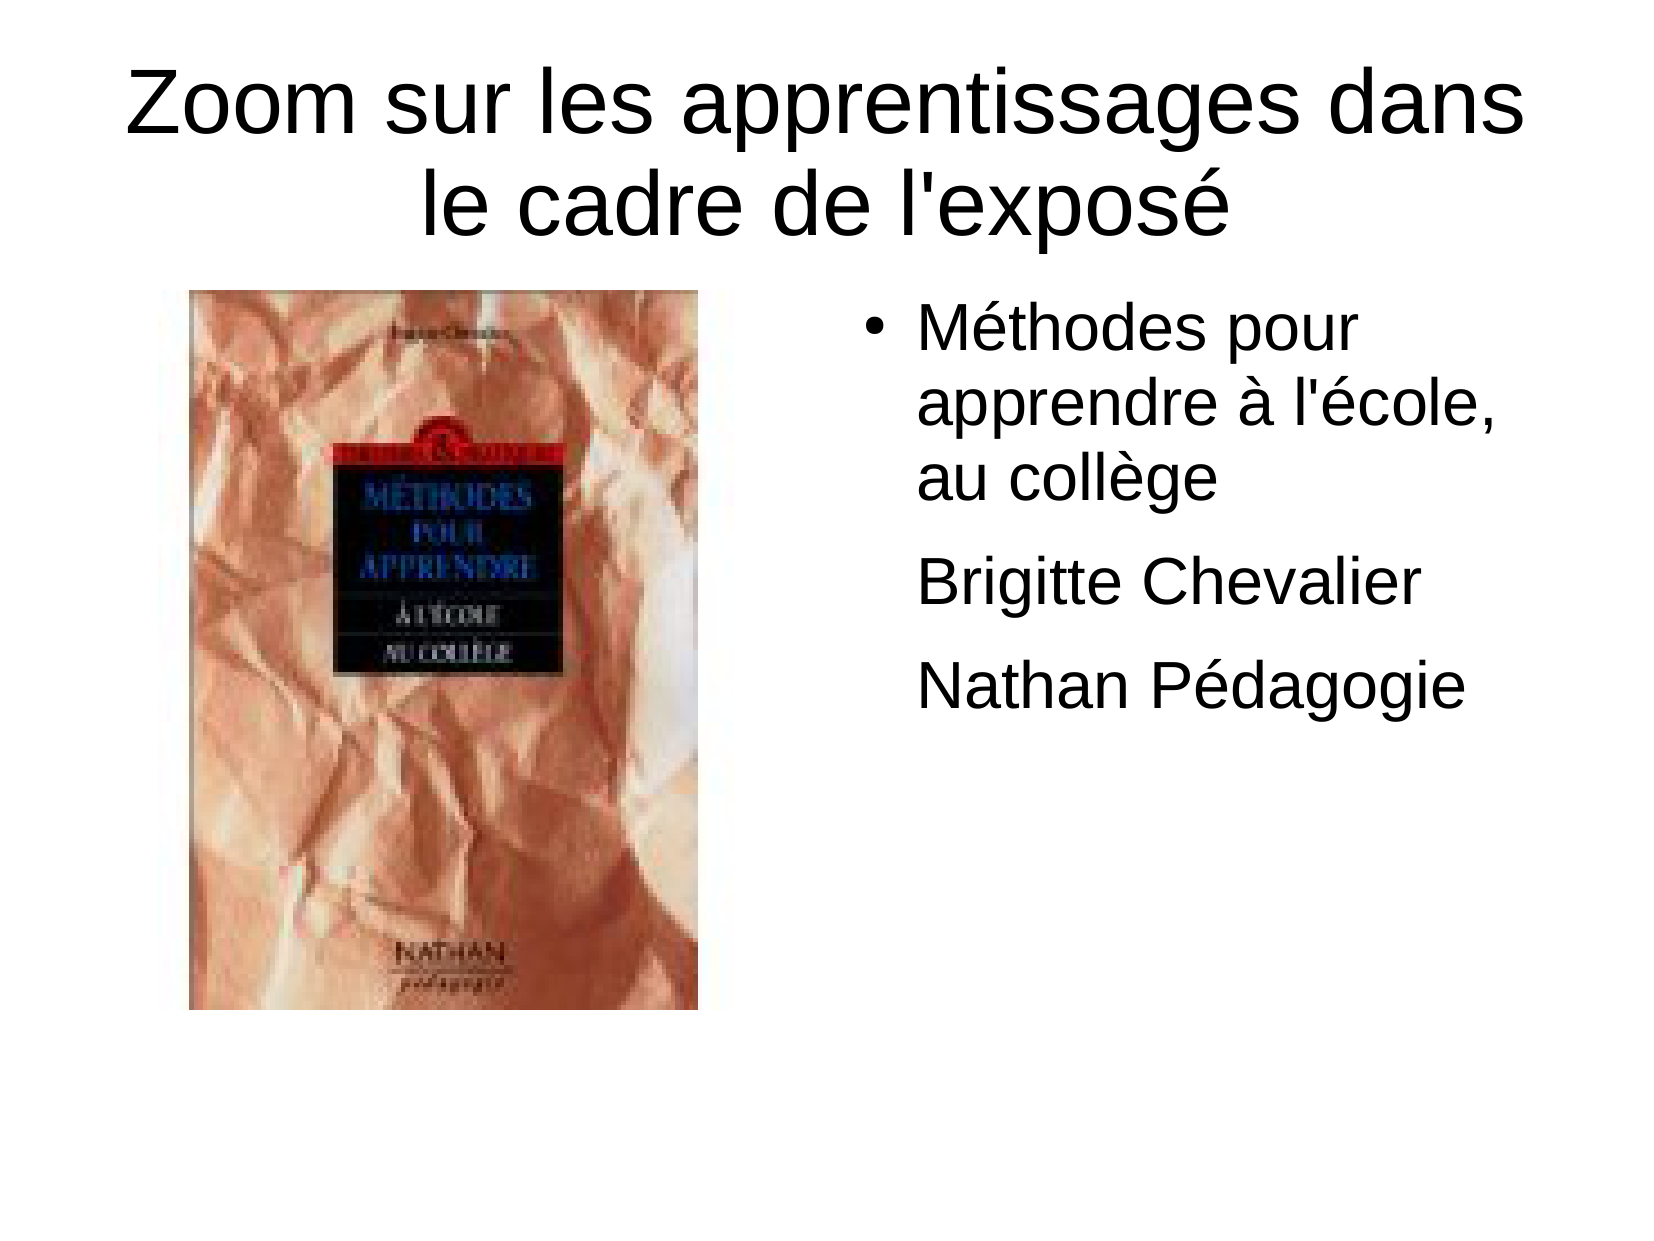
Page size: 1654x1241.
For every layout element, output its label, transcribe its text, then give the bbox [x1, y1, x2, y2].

list Méthodes pour apprendre à l'école, au collège Brigitte Chevalier Nathan Pédagogie [845, 290, 1572, 1010]
title Zoom sur les apprentissages dans le cadre de l'exposé [82, 49, 1571, 257]
picture [86, 290, 806, 1010]
